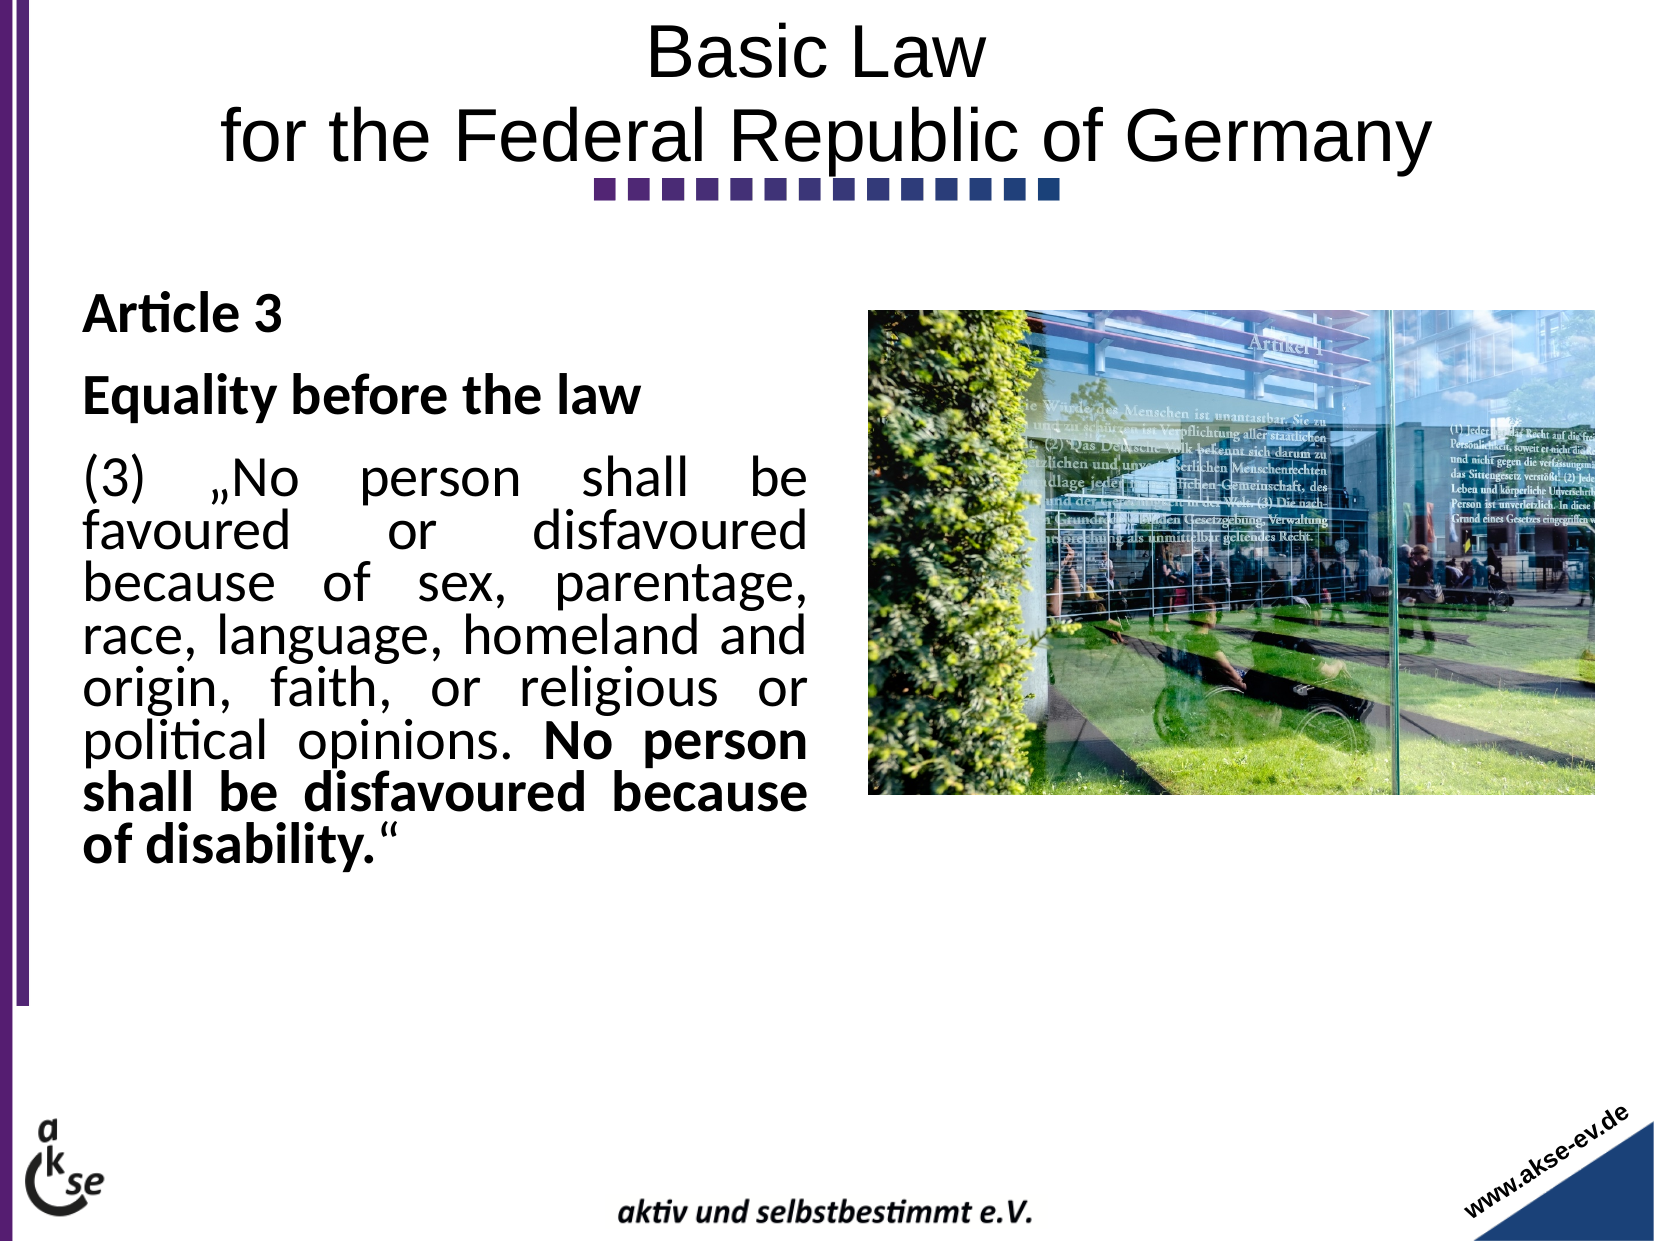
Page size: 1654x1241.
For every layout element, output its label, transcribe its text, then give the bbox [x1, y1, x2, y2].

list Article 3 Equality before the law (3) „No person shall be favoured or disfavoured because of sex, parentage, race, language, homeland and origin, faith, or religious or political opinions. No person shall be disfavoured because of disability.“ [82, 291, 809, 1110]
title Basic Law for the Federal Republic of Germany [82, 0, 1571, 197]
picture [1605, 1119, 1612, 1127]
picture [0, 0, 154, 1241]
picture [868, 310, 1595, 795]
picture [604, 1193, 1049, 1230]
picture [593, 197, 1060, 201]
picture [1472, 1119, 1654, 1241]
